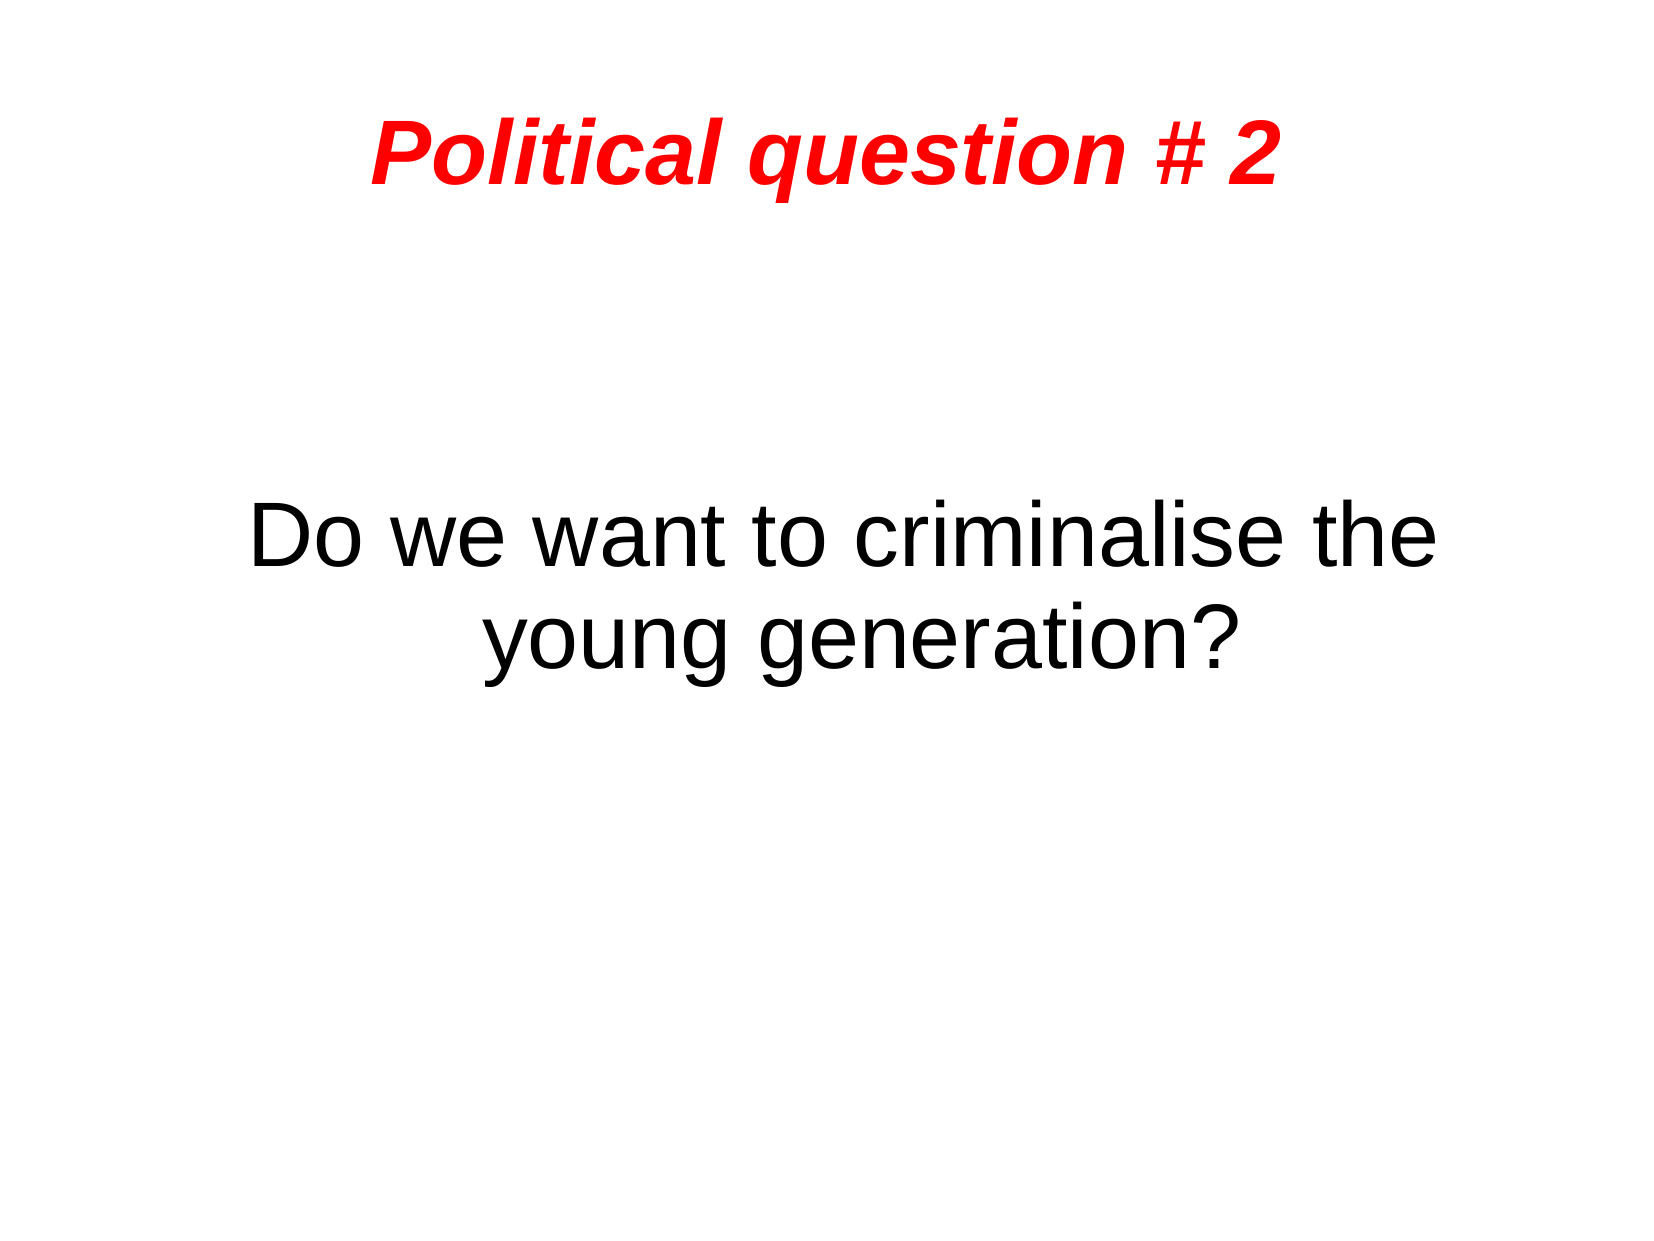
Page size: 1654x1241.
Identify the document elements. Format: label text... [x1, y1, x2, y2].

title Political question # 2 [82, 49, 1571, 187]
subtitle Do we want to criminalise the young generation? [82, 187, 1571, 1088]
